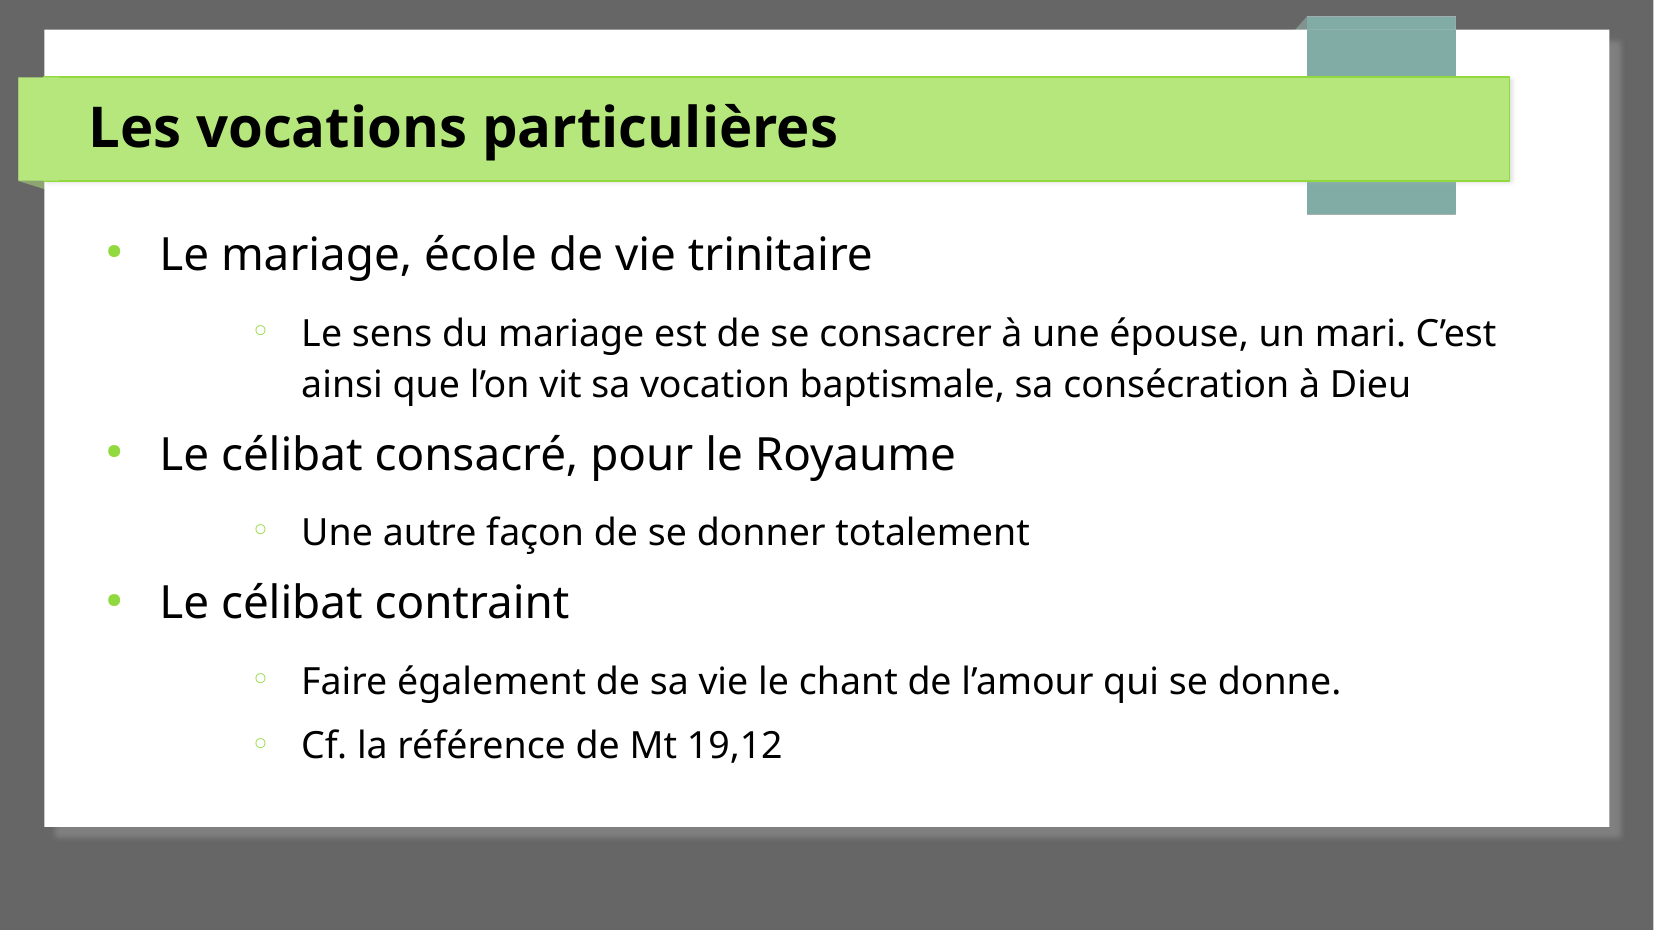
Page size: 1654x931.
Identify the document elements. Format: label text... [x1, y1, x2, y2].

title Les vocations particulières [88, 73, 1506, 178]
list Le mariage, école de vie trinitaire Le sens du mariage est de se consacrer à une épouse, un mari. C’est ainsi que l’on vit sa vocation baptismale, sa consécration à Dieu Le célibat consacré, pour le Royaume Une autre façon de se donner totalement Le célibat contraint Faire également de sa vie le chant de l’amour qui se donne. Cf. la référence de Mt 19,12 [88, 221, 1565, 813]
